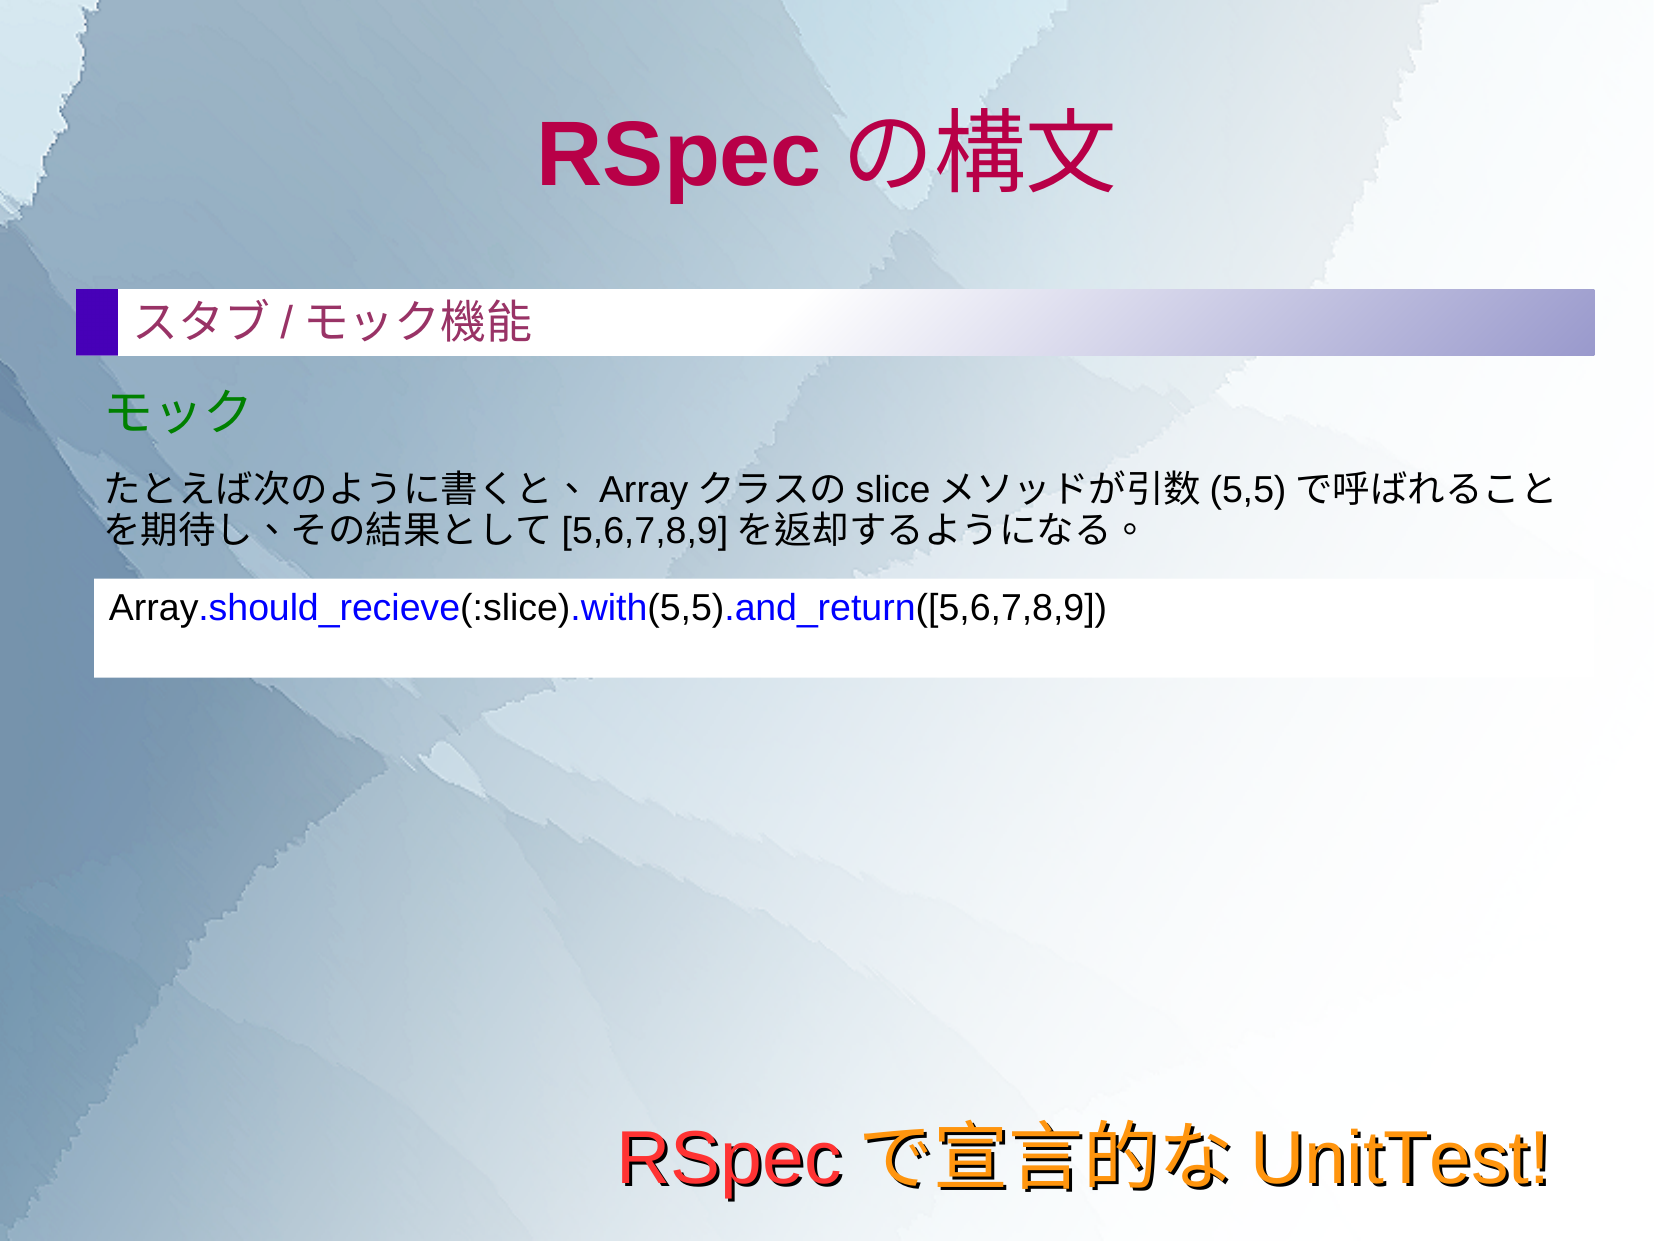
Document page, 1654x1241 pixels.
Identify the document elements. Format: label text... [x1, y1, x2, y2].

text_box たとえば次のように書くと、Arrayクラスのsliceメソッドが引数(5,5)で呼ばれることを期待し、その結果として[5,6,7,8,9]を返却するようになる。 [88, 460, 1595, 560]
picture [0, 0, 1654, 1241]
text_box Array.should_recieve(:slice).with(5,5).and_return([5,6,7,8,9]) [94, 578, 1595, 678]
text_box RSpecで宣言的なUnitTest! [561, 1107, 1566, 1207]
text_box モック [88, 378, 1246, 449]
text_box スタブ/モック機能 [118, 289, 1595, 356]
title RSpecの構文 [83, 57, 1572, 250]
